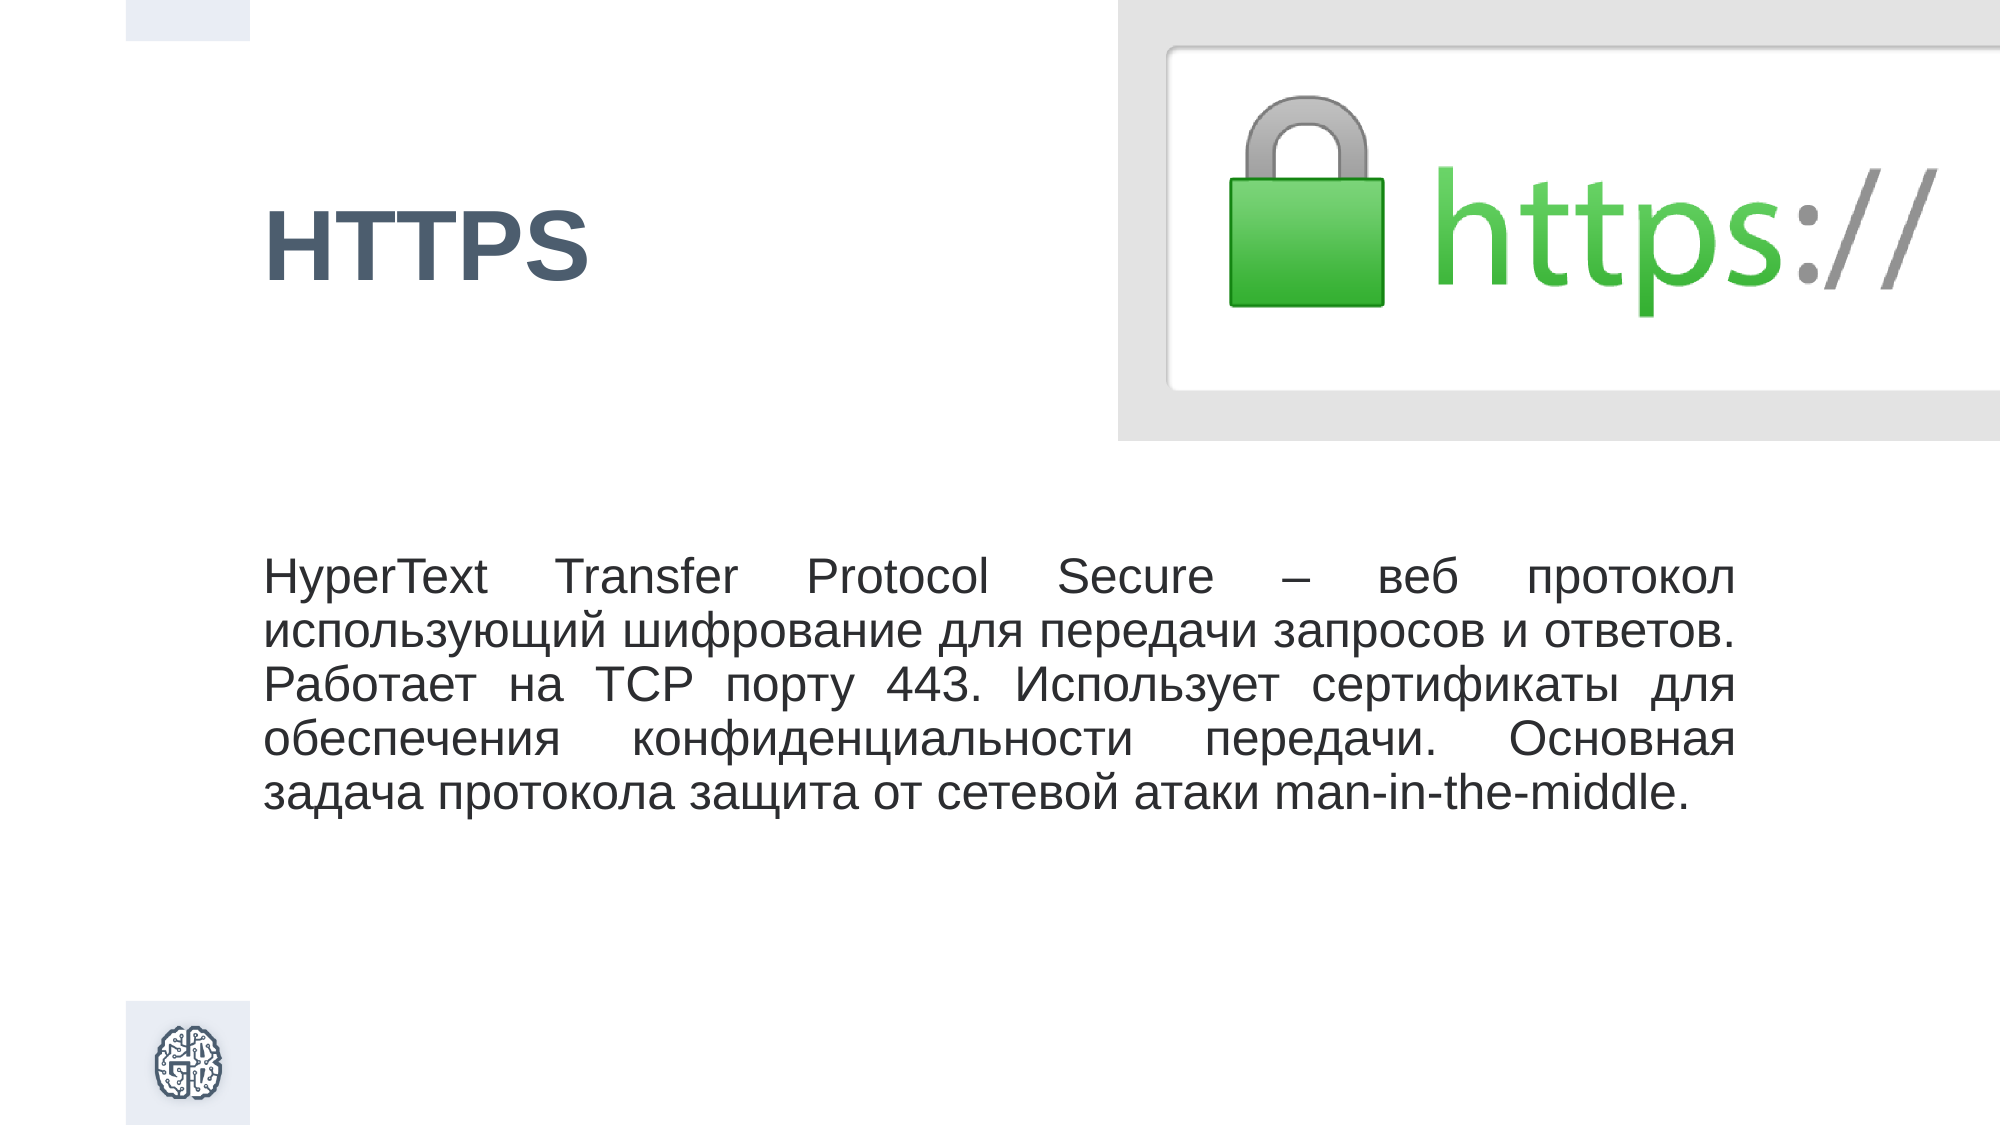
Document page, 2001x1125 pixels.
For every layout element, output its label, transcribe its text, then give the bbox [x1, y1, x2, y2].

title HTTPS [248, 124, 1118, 372]
picture [144, 1016, 232, 1110]
list HyperText Transfer Protocol Secure – веб протокол использующий шифрование для передачи запросов и ответов. Работает на TCP порту 443. Использует сертификаты для обеспечения конфиденциальности передачи. Основная задача протокола защита от сетевой атаки man-in-the-middle. [248, 431, 1752, 941]
picture [1118, 0, 2000, 441]
